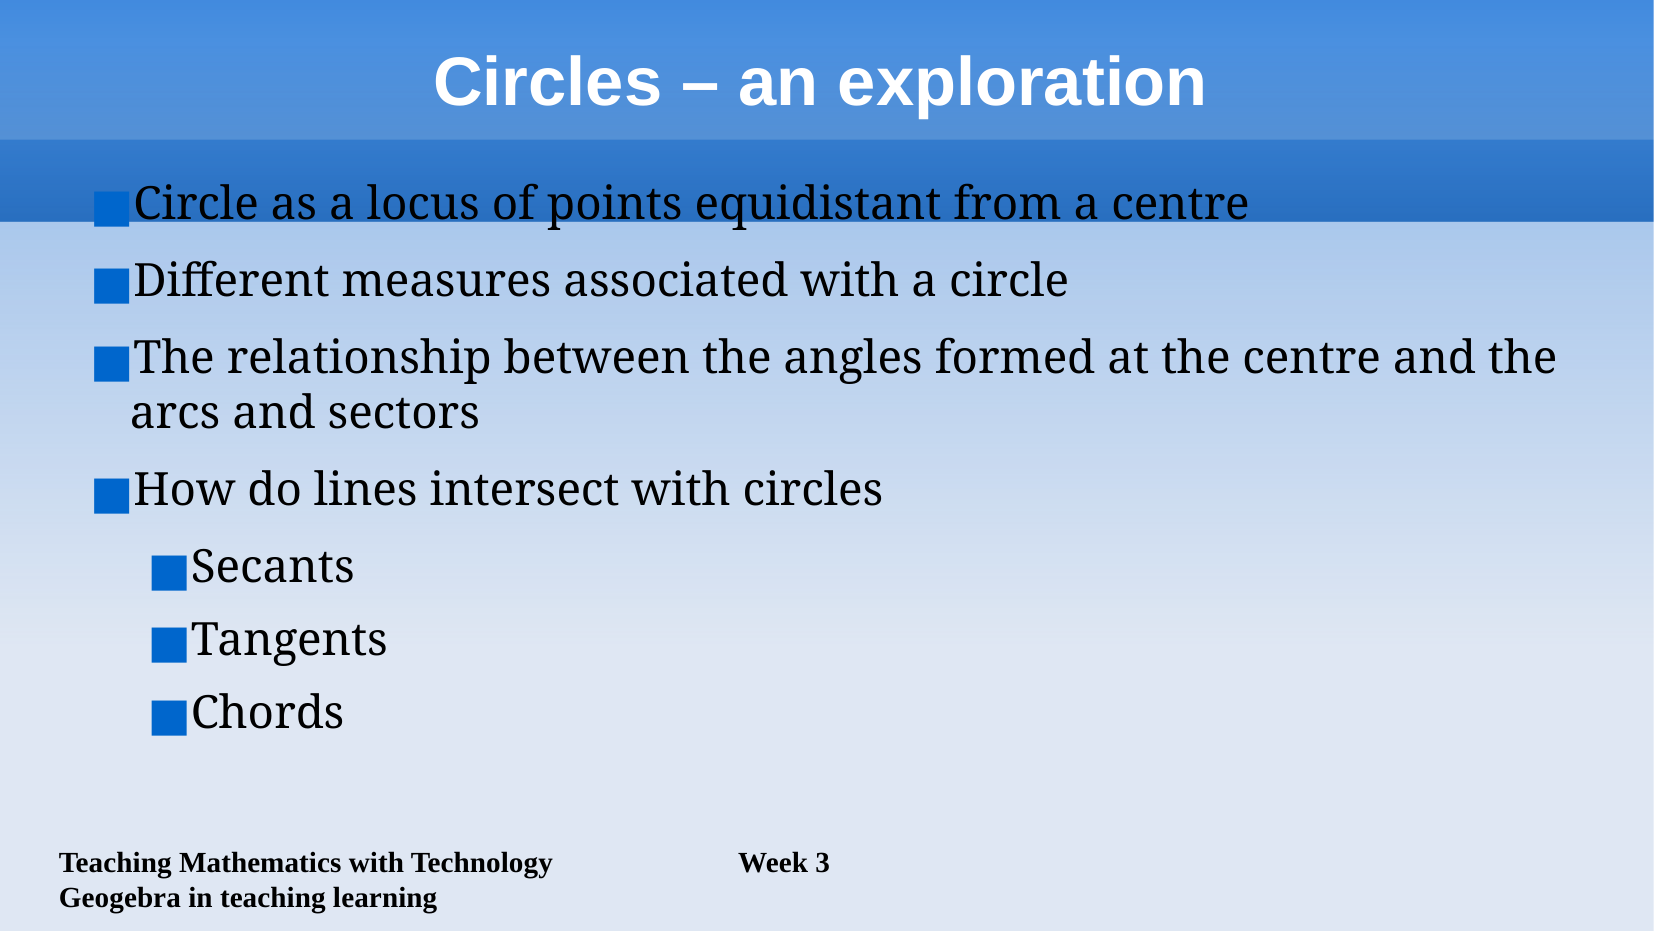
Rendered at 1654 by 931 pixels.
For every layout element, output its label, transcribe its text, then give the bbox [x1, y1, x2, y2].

text_box Circle as a locus of points equidistant from a centre Different measures associated with a circle The relationship between the angles formed at the centre and the arcs and sectors How do lines intersect with circles Secants Tangents Chords [76, 173, 1565, 809]
picture [0, 0, 1654, 931]
text_box Circles – an exploration [76, 0, 1565, 156]
